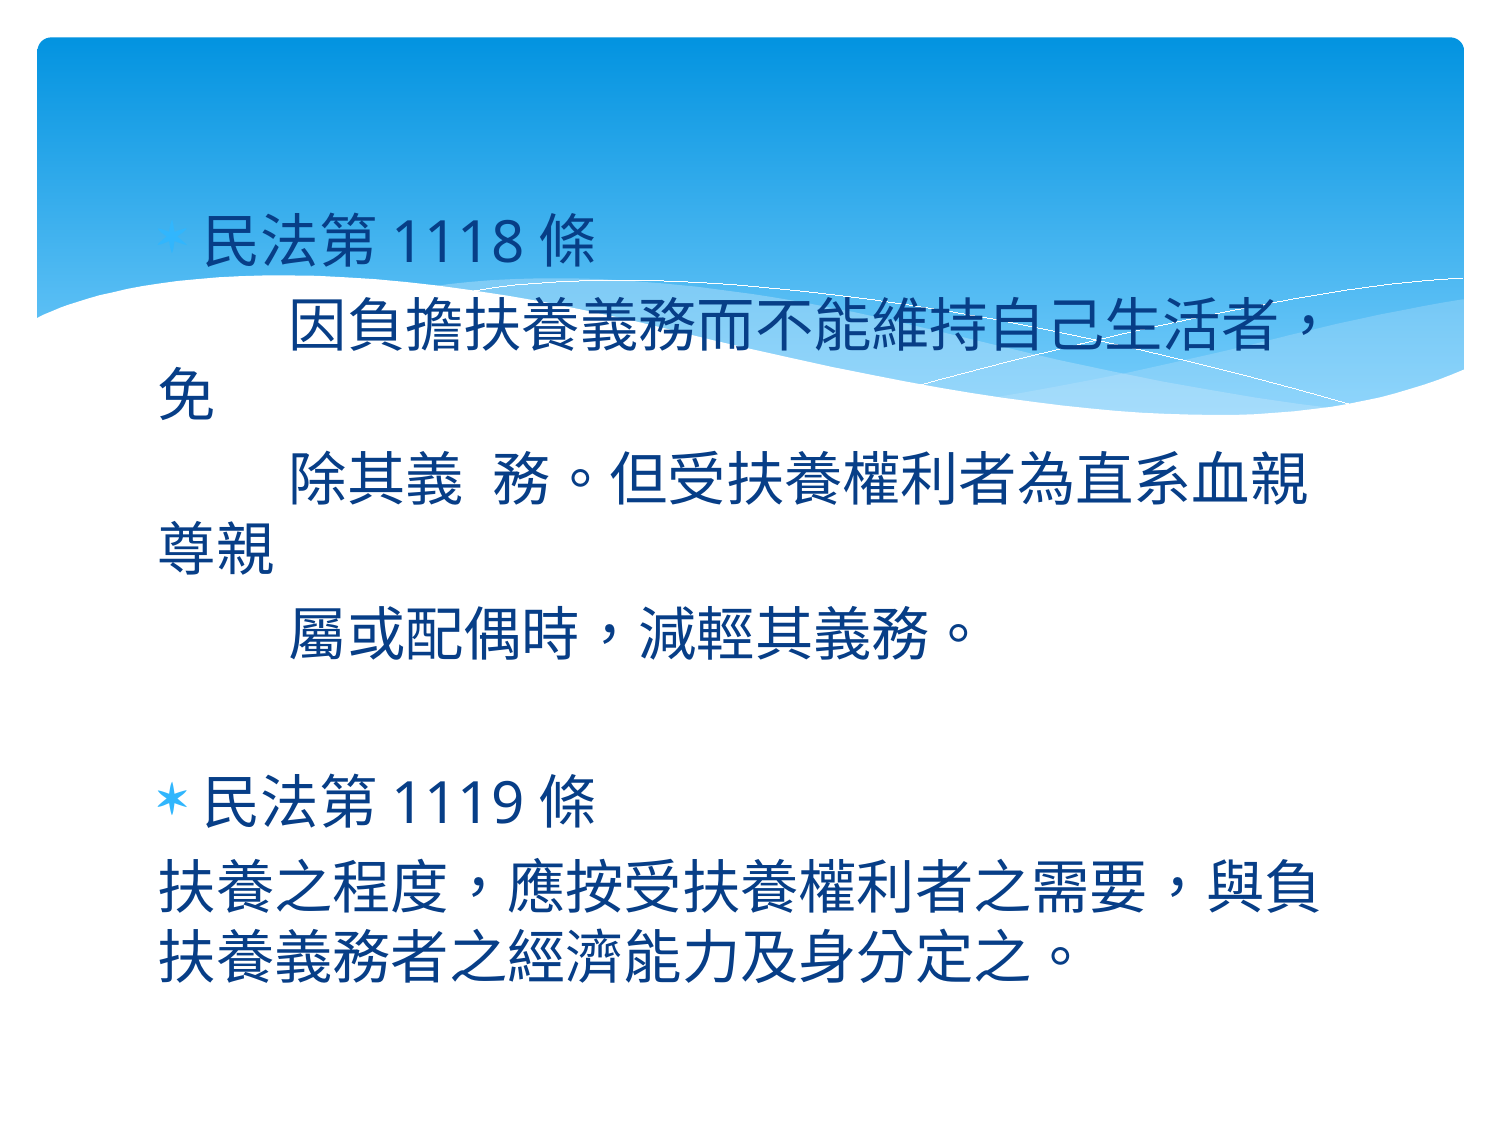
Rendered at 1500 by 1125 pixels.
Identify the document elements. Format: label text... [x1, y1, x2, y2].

list 民法第1118條 因負擔扶養義務而不能維持自己生活者，免 除其義 務。但受扶養權利者為直系血親尊親 屬或配偶時，減輕其義務。 民法第1119條 扶養之程度，應按受扶養權利者之需要，與負扶養義務者之經濟能力及身分定之。 [142, 196, 1359, 1005]
